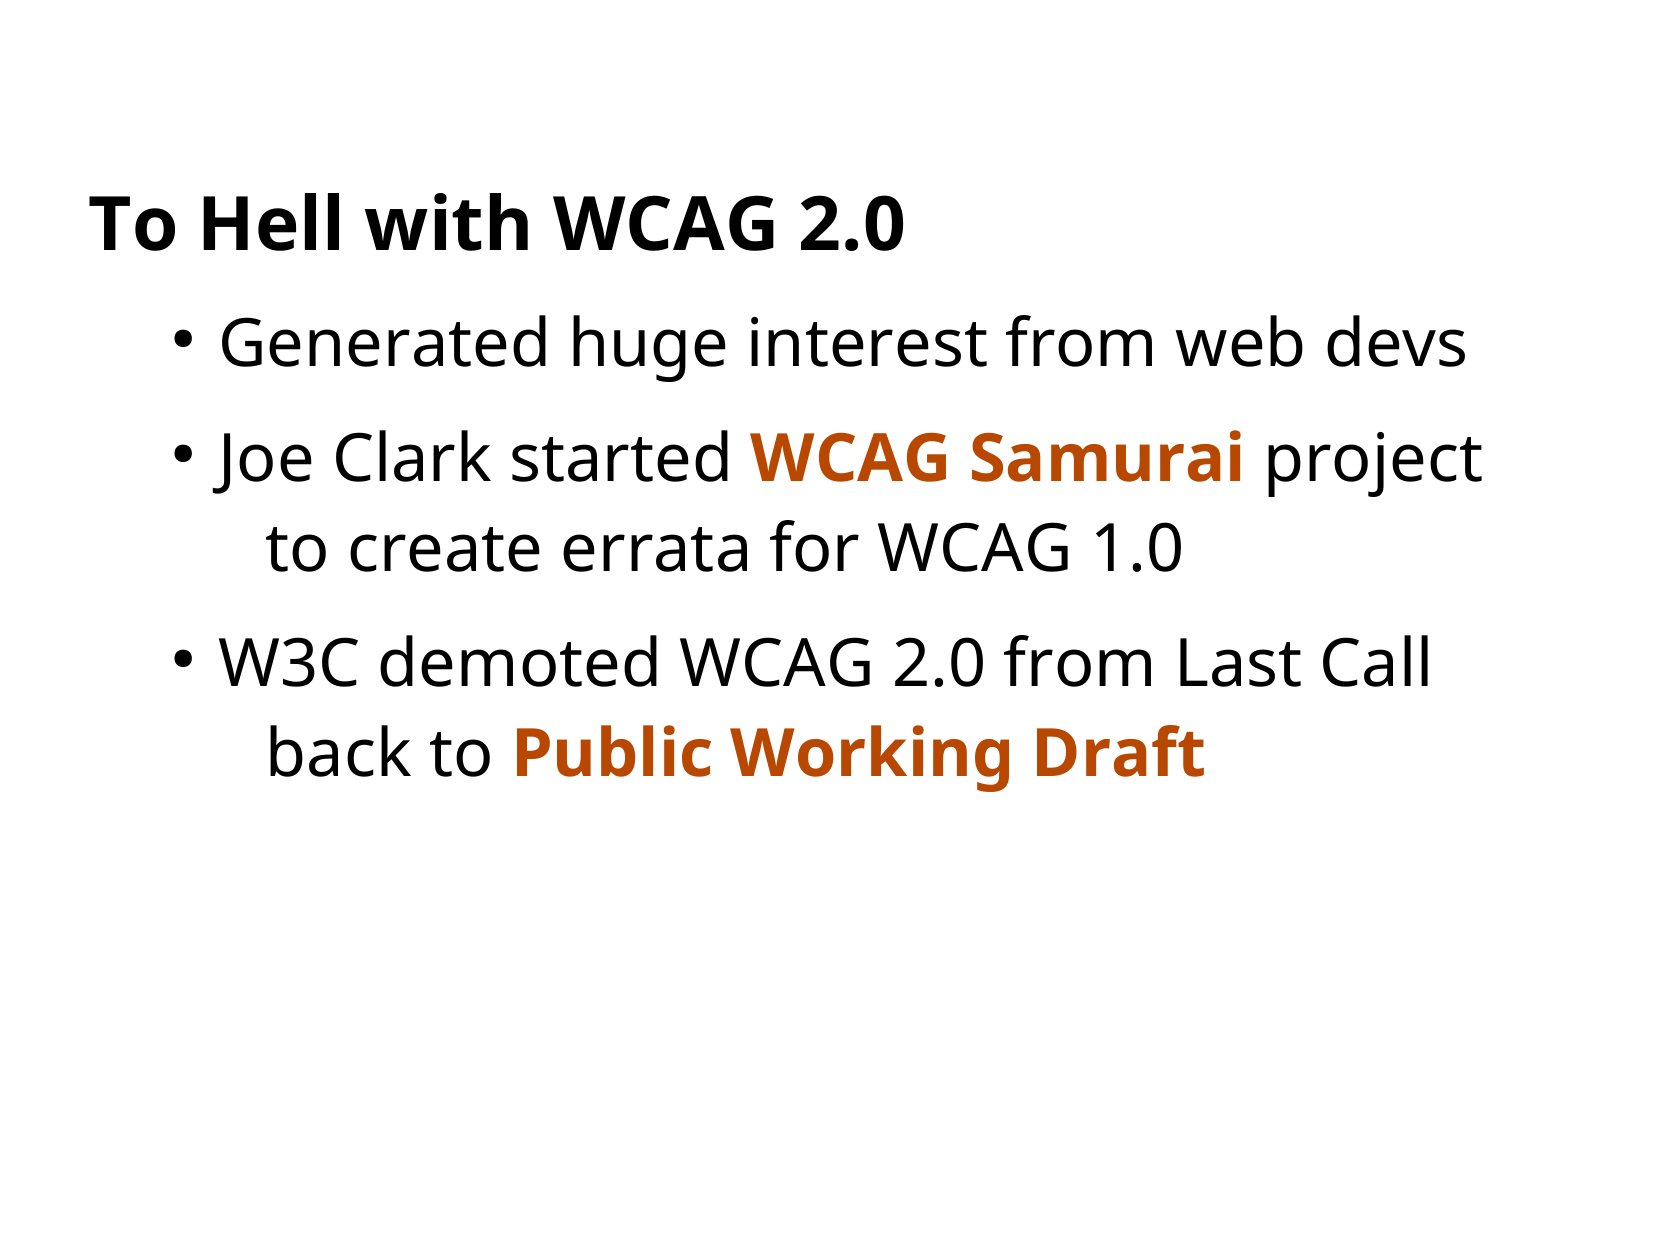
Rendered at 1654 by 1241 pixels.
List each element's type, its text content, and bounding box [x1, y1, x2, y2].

title To Hell with WCAG 2.0 [88, 176, 1565, 267]
list Generated huge interest from web devs Joe Clark started WCAG Samurai project to create errata for WCAG 1.0 W3C demoted WCAG 2.0 from Last Call back to Public Working Draft [88, 295, 1565, 1152]
